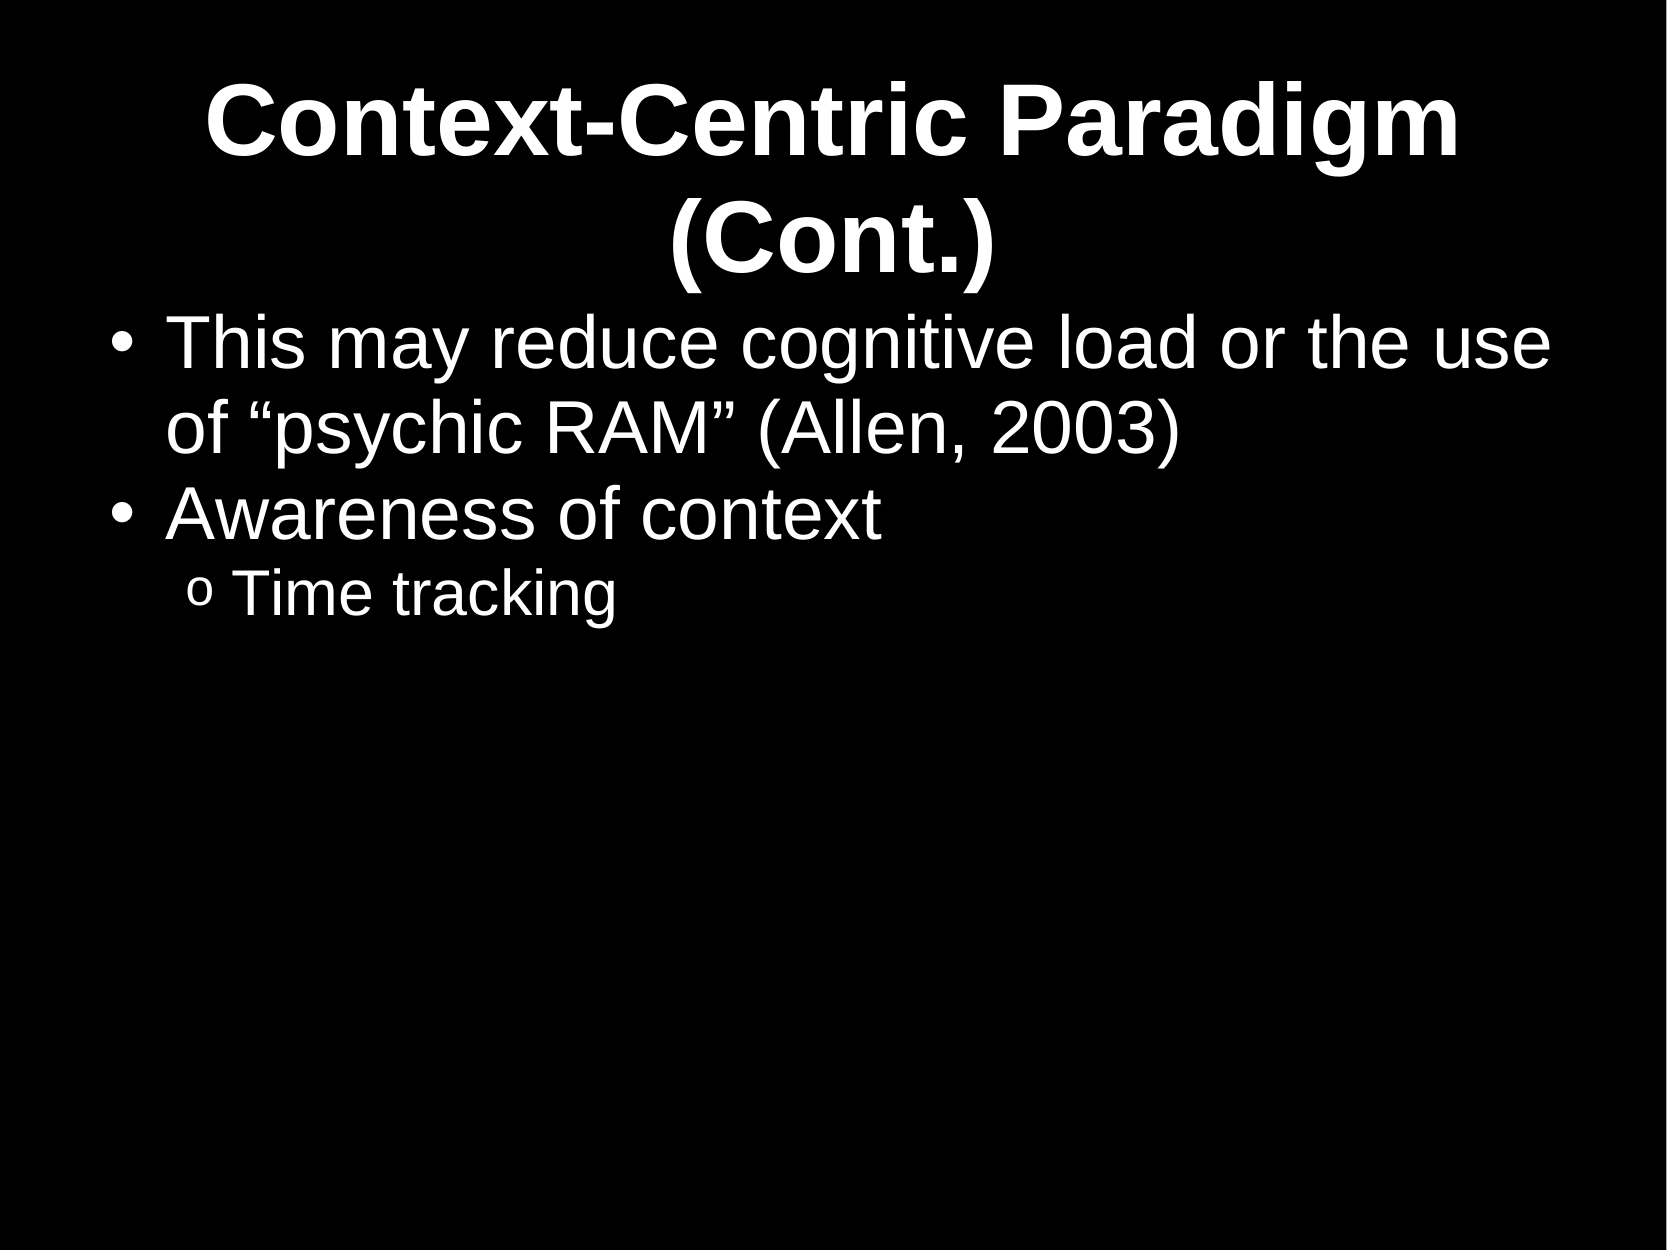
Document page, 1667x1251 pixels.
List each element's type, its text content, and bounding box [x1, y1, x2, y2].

text_box This may reduce cognitive load or the use of “psychic RAM” (Allen, 2003) Awareness of context Time tracking [90, 300, 1577, 631]
text_box Context-Centric Paradigm (Cont.) [90, 62, 1577, 296]
